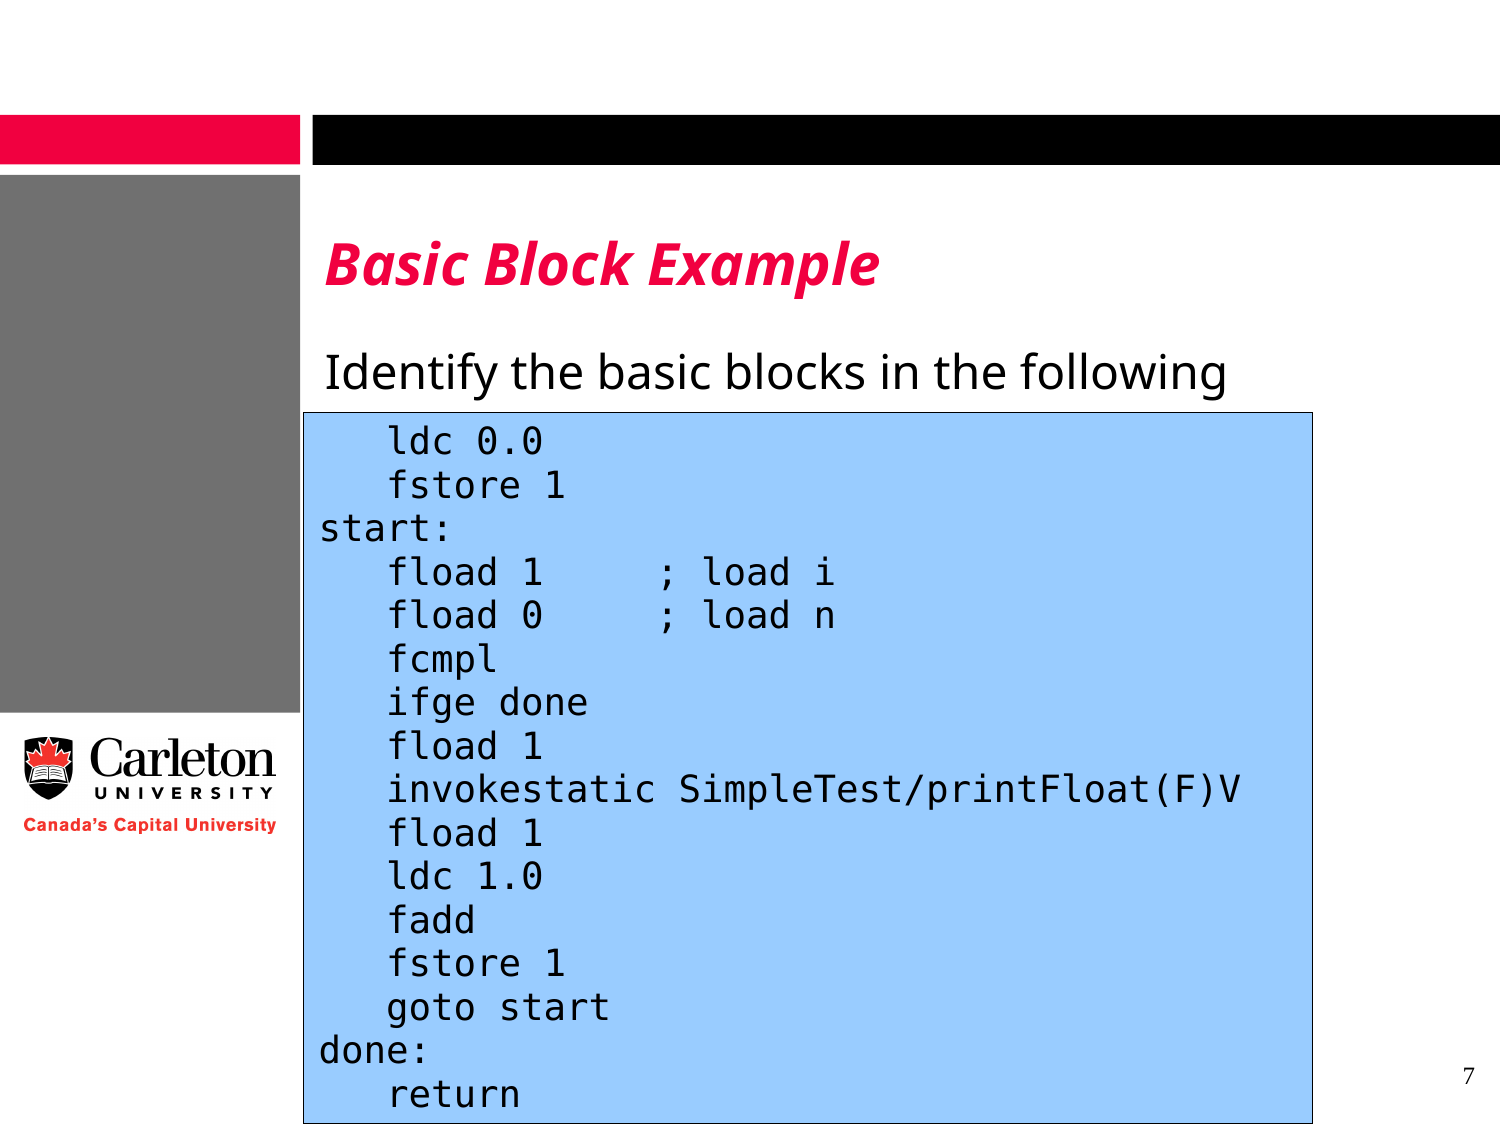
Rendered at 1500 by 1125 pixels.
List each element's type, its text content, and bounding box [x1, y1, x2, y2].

title Basic Block Example [324, 187, 1450, 324]
list Identify the basic blocks in the following [324, 324, 1450, 1036]
picture [24, 737, 276, 834]
text_box ldc 0.0 fstore 1 start: fload 1 ; load i fload 0 ; load n fcmpl ifge done fload 1 invokestatic SimpleTest/printFloat(F)V fload 1 ldc 1.0 fadd fstore 1 goto start done: return [303, 412, 1313, 1124]
